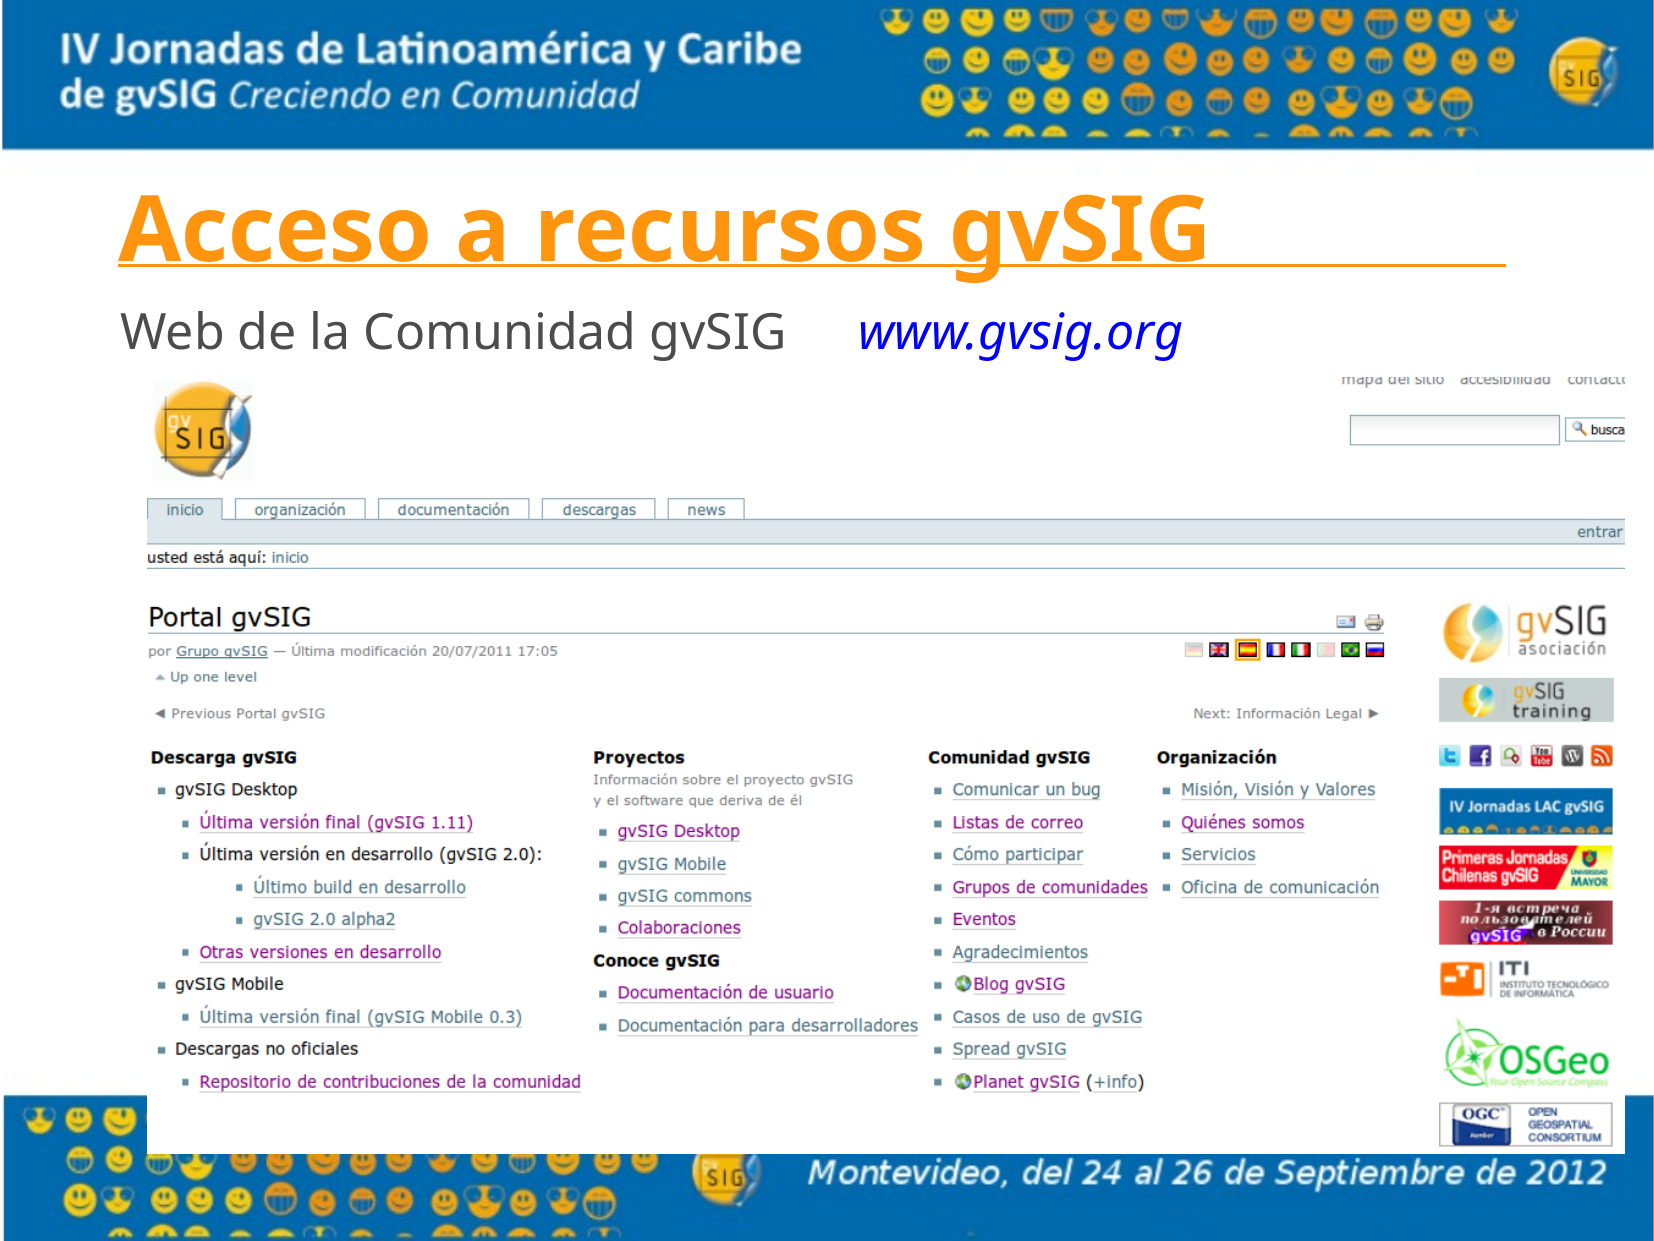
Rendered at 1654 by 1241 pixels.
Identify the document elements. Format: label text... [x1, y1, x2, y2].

text_box Web de la Comunidad gvSIG www.gvsig.org [120, 272, 1654, 389]
picture [1, 0, 1654, 1241]
title Acceso a recursos gvSIG [118, 172, 1607, 280]
